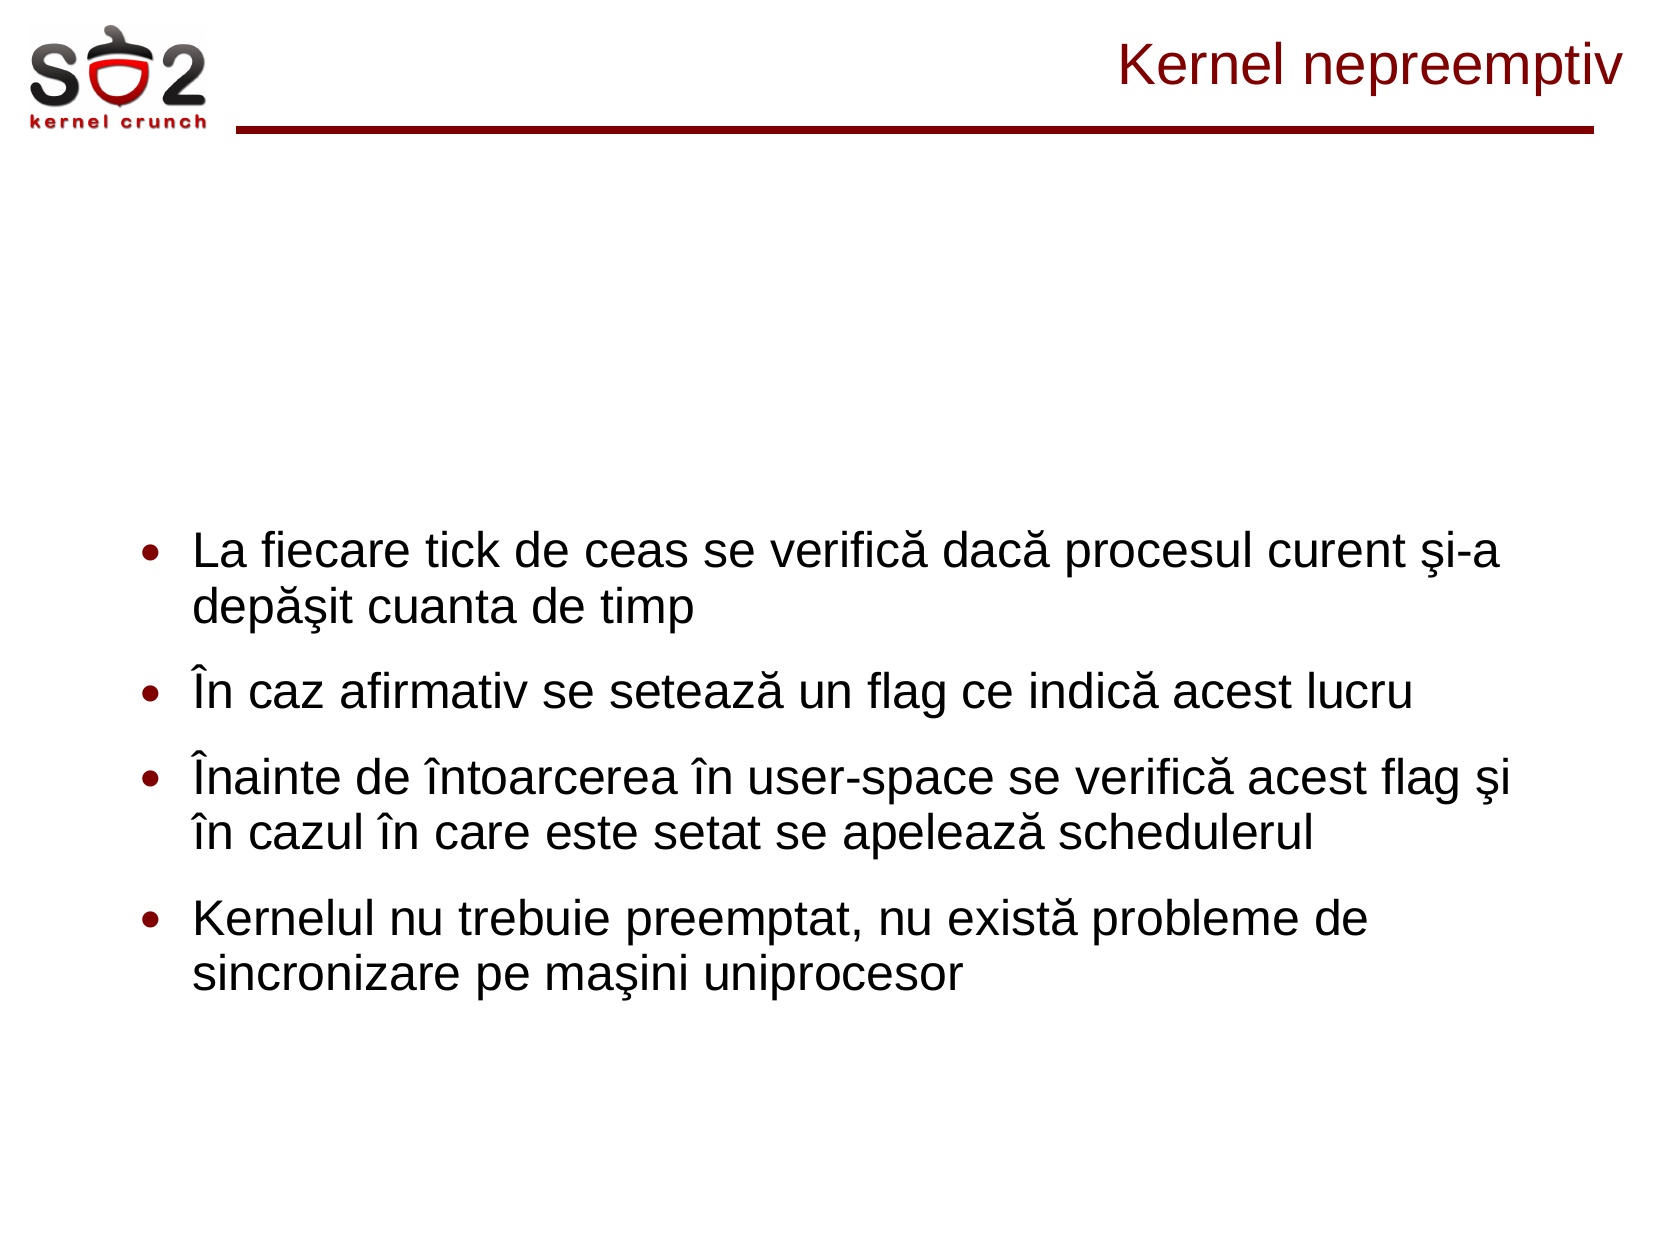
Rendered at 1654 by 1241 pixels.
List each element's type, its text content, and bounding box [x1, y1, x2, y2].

picture [29, 23, 207, 130]
title Kernel nepreemptiv [236, 11, 1625, 119]
list La fiecare tick de ceas se verifică dacă procesul curent şi-a depăşit cuanta de timp În caz afirmativ se setează un flag ce indică acest lucru Înainte de întoarcerea în user-space se verifică acest flag şi în cazul în care este setat se apelează schedulerul Kernelul nu trebuie preemptat, nu există probleme de sincronizare pe maşini uniprocesor [121, 371, 1534, 1153]
